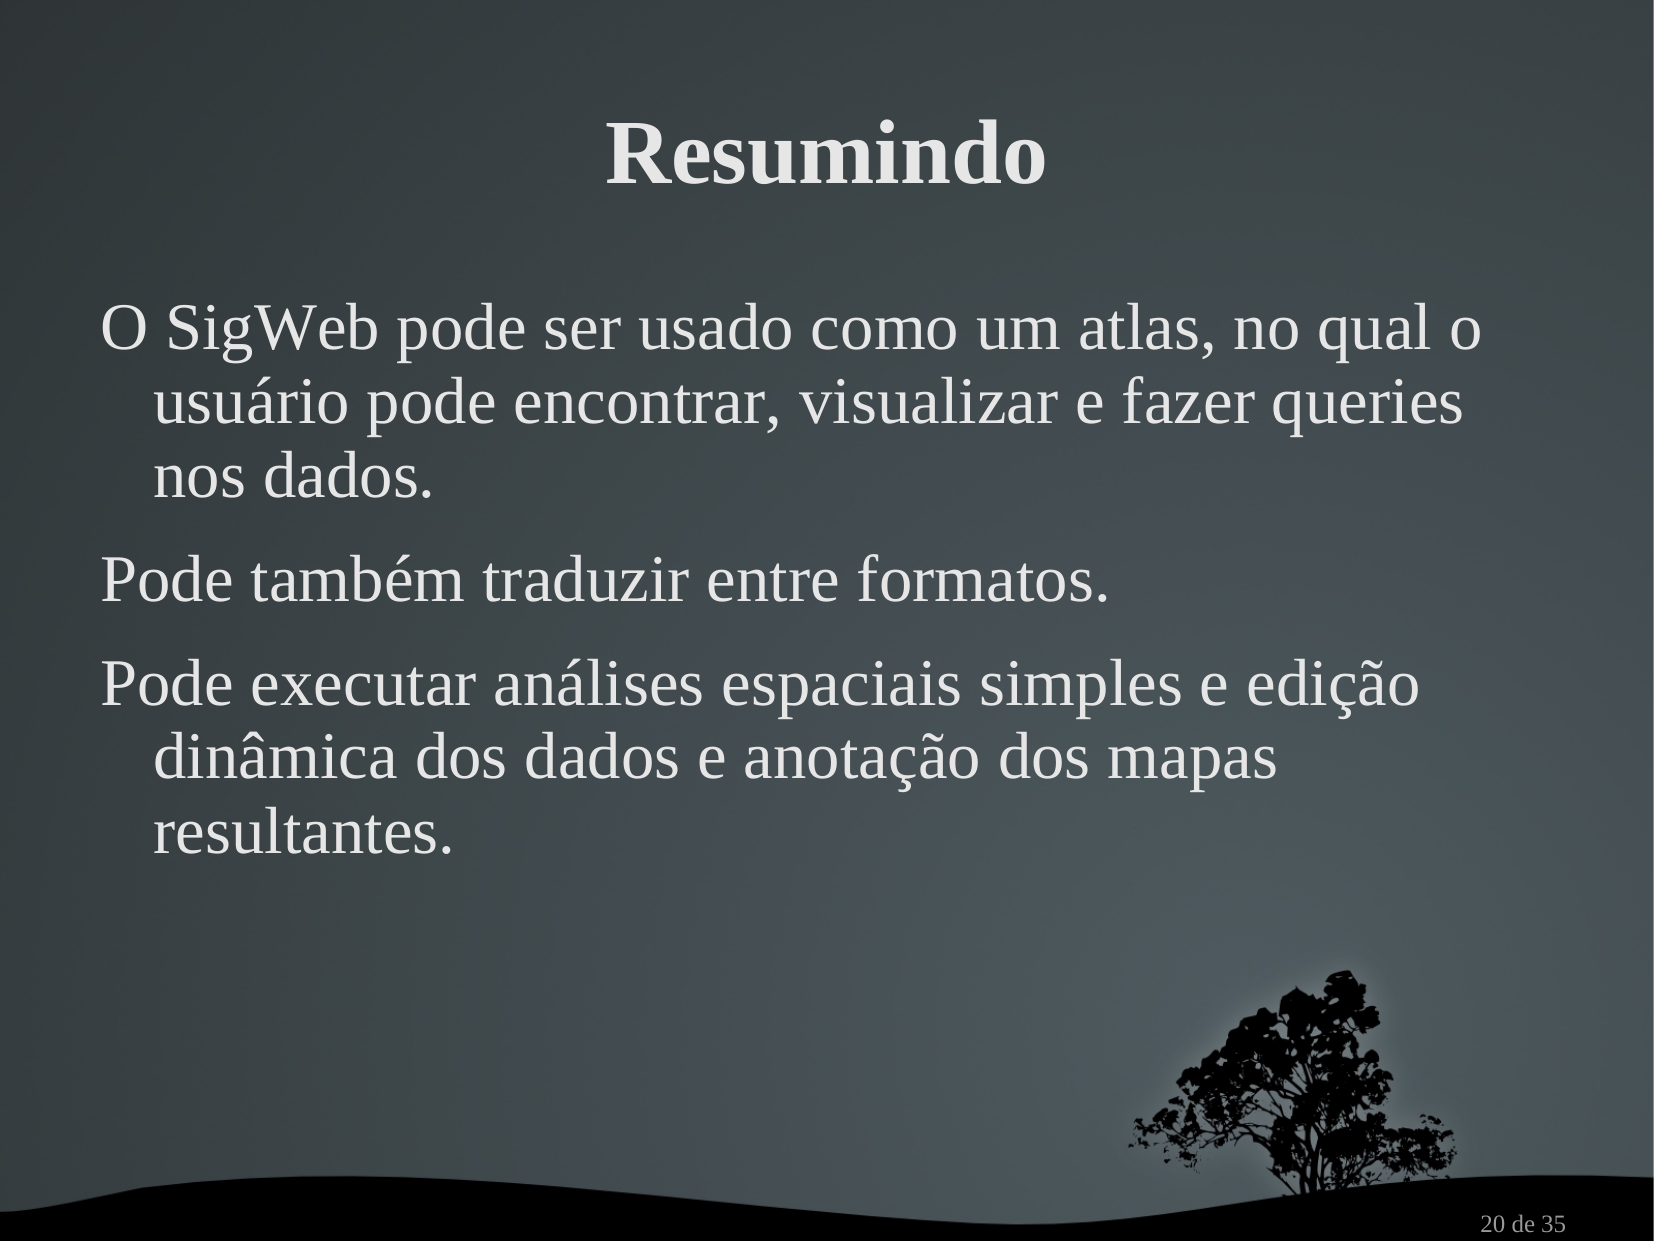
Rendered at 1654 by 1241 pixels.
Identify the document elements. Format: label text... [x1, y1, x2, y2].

list O SigWeb pode ser usado como um atlas, no qual o usuário pode encontrar, visualizar e fazer queries nos dados. Pode também traduzir entre formatos. Pode executar análises espaciais simples e edição dinâmica dos dados e anotação dos mapas resultantes. [82, 290, 1571, 1094]
picture [0, 0, 1654, 1241]
title Resumindo [82, 56, 1571, 250]
